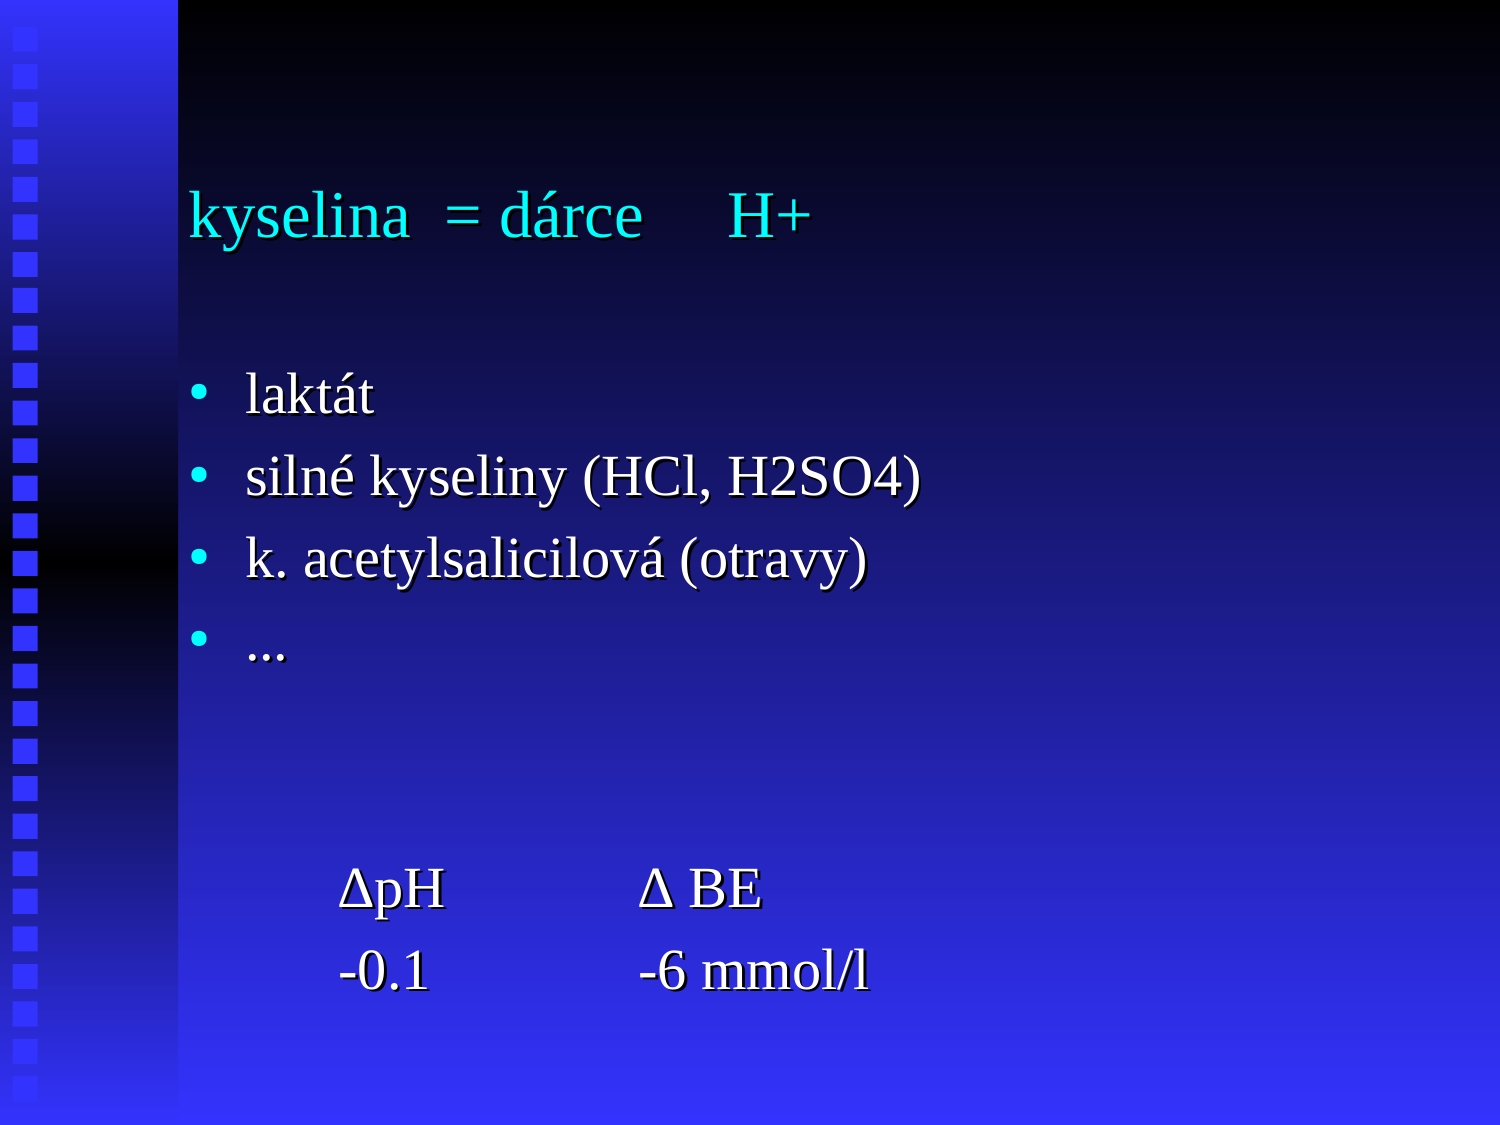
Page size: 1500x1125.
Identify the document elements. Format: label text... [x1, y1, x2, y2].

list laktát silné kyseliny (HCl, H2SO4) k. acetylsalicilová (otravy) ... ∆pH ∆ BE -0.1 -6 mmol/l [188, 358, 1500, 1103]
title kyselina = dárce H+ [188, 110, 1500, 317]
